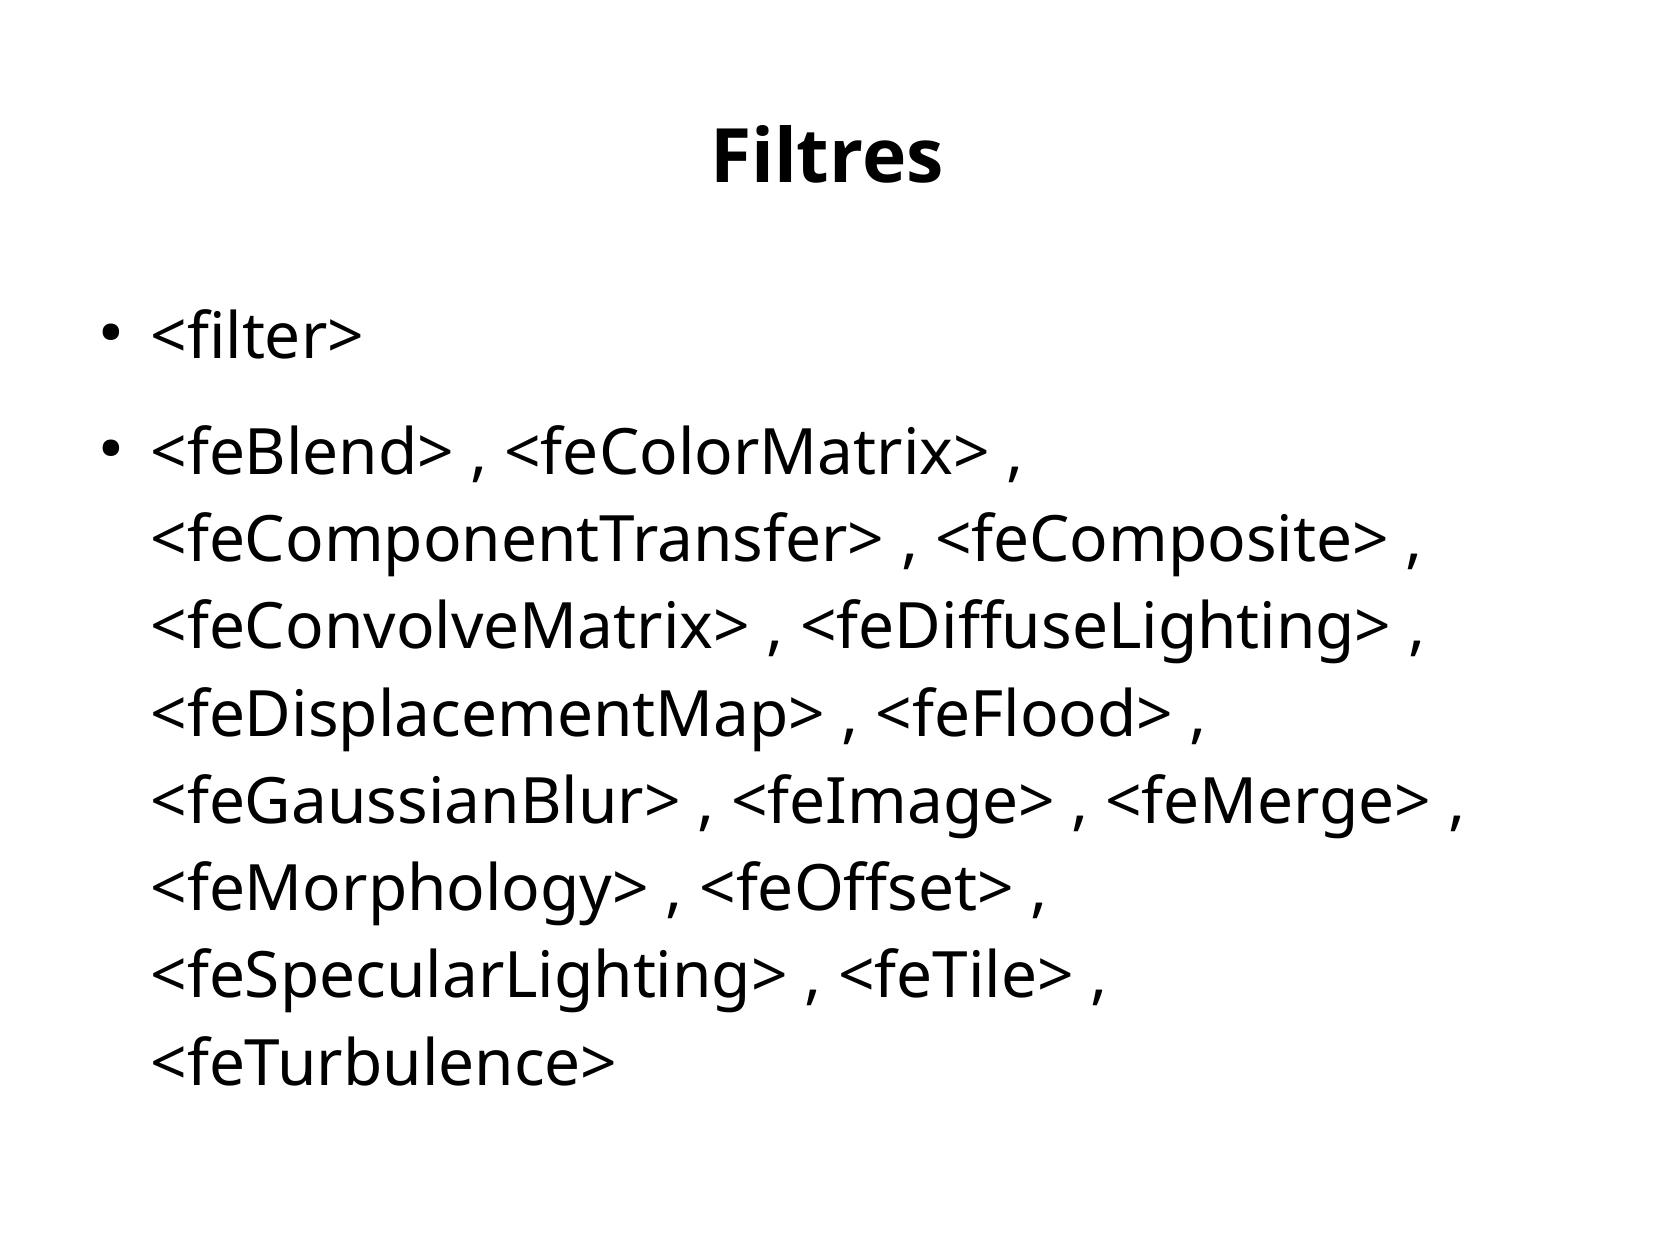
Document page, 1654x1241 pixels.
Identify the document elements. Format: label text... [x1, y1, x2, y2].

list <filter> <feBlend> , <feColorMatrix> , <feComponentTransfer> , <feComposite> , <feConvolveMatrix> , <feDiffuseLighting> , <feDisplacementMap> , <feFlood> , <feGaussianBlur> , <feImage> , <feMerge> , <feMorphology> , <feOffset> , <feSpecularLighting> , <feTile> , <feTurbulence> [82, 290, 1571, 1109]
title Filtres [82, 49, 1571, 257]
